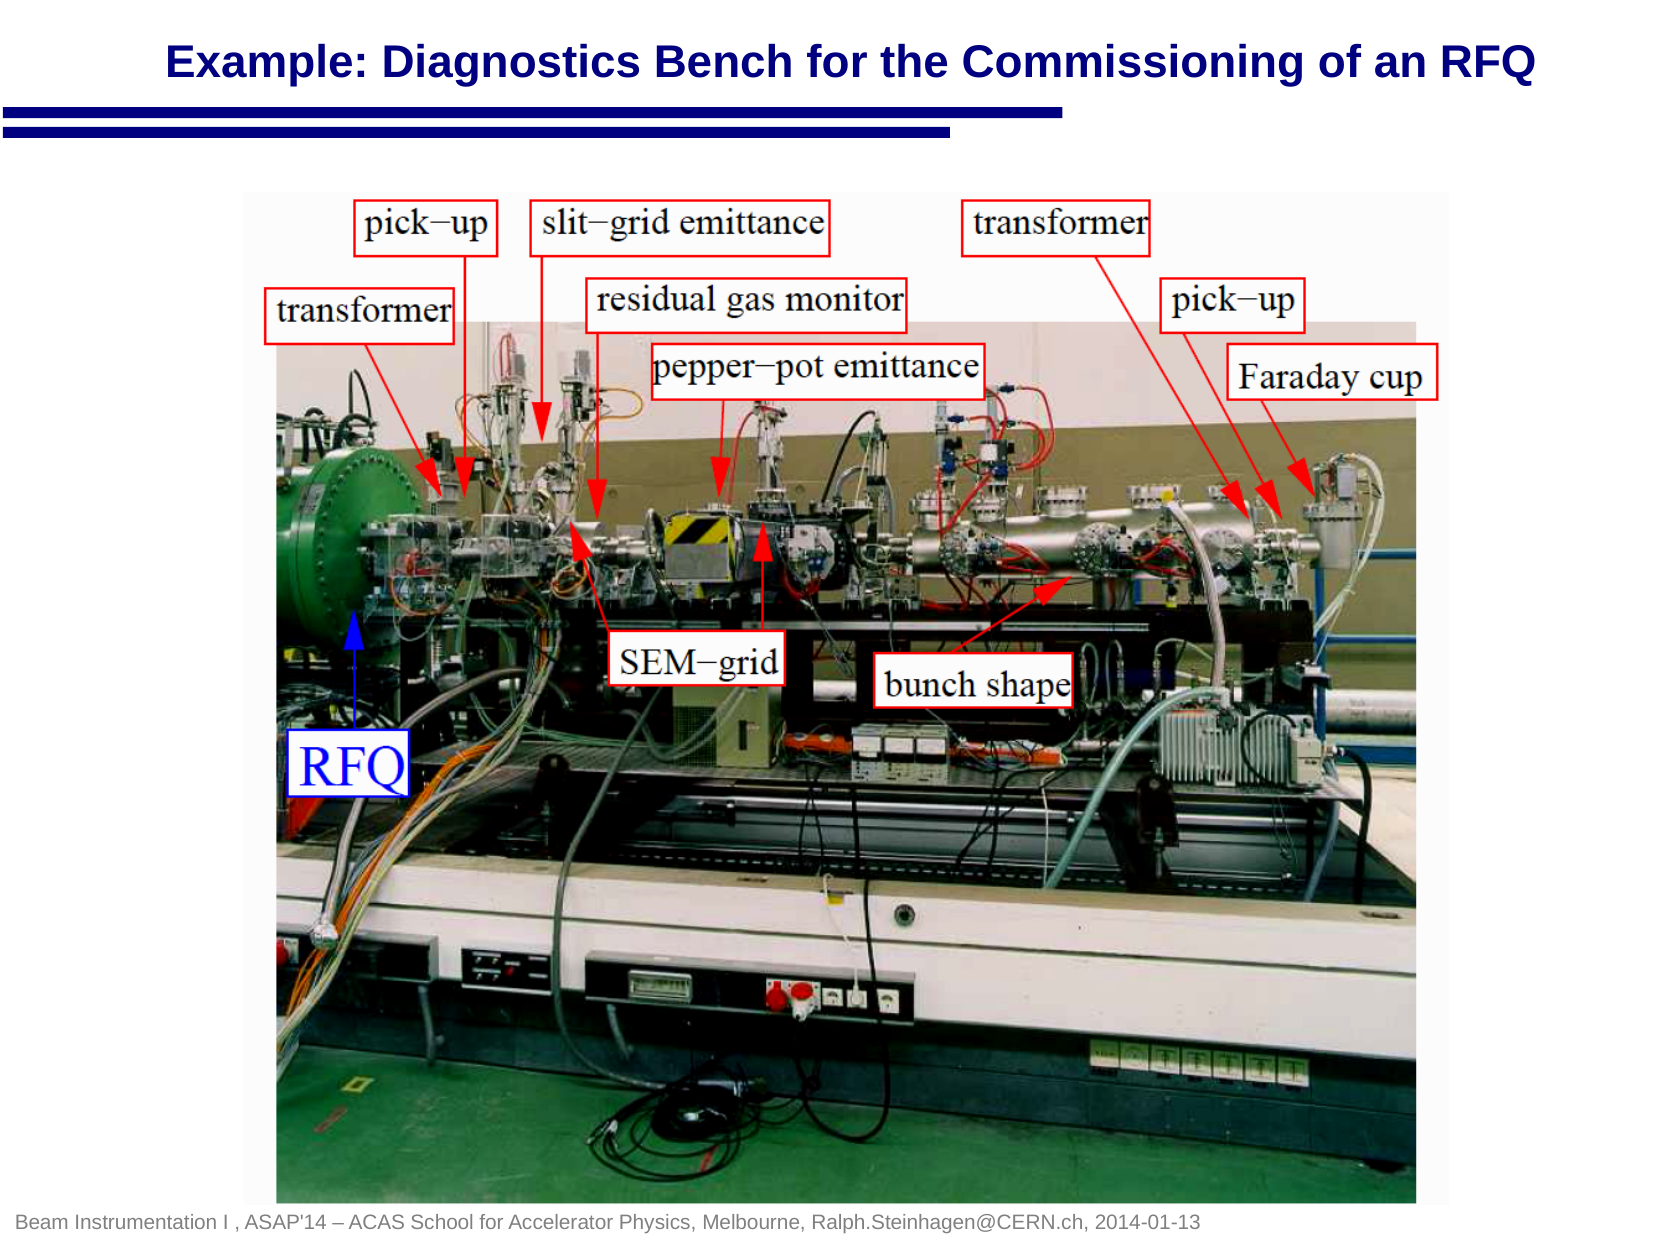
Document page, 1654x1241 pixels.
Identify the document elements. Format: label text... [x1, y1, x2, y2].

picture [243, 192, 1449, 1205]
title Example: Diagnostics Bench for the Commissioning of an RFQ [165, 0, 1637, 124]
